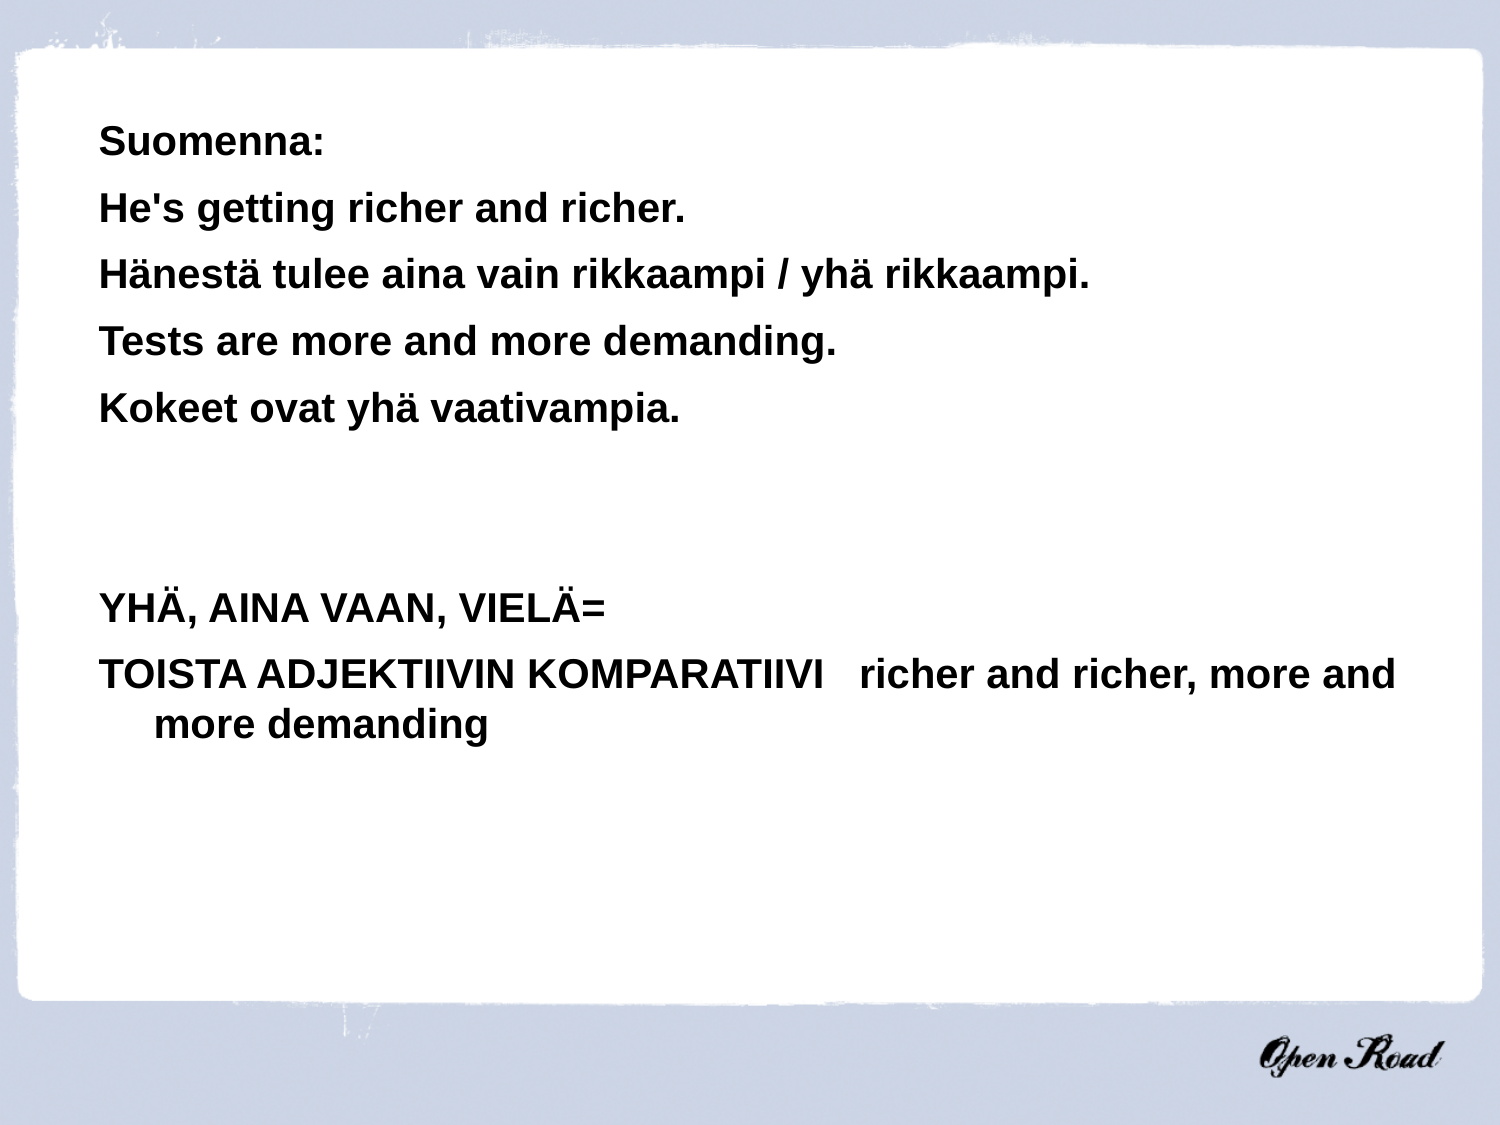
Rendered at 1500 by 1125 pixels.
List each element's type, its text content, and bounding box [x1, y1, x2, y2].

text_box Suomenna: He's getting richer and richer. Hänestä tulee aina vain rikkaampi / yhä rikkaampi. Tests are more and more demanding. Kokeet ovat yhä vaativampia. YHÄ, AINA VAAN, VIELÄ= TOISTA ADJEKTIIVIN KOMPARATIIVI richer and richer, more and more demanding [82, 106, 1417, 957]
